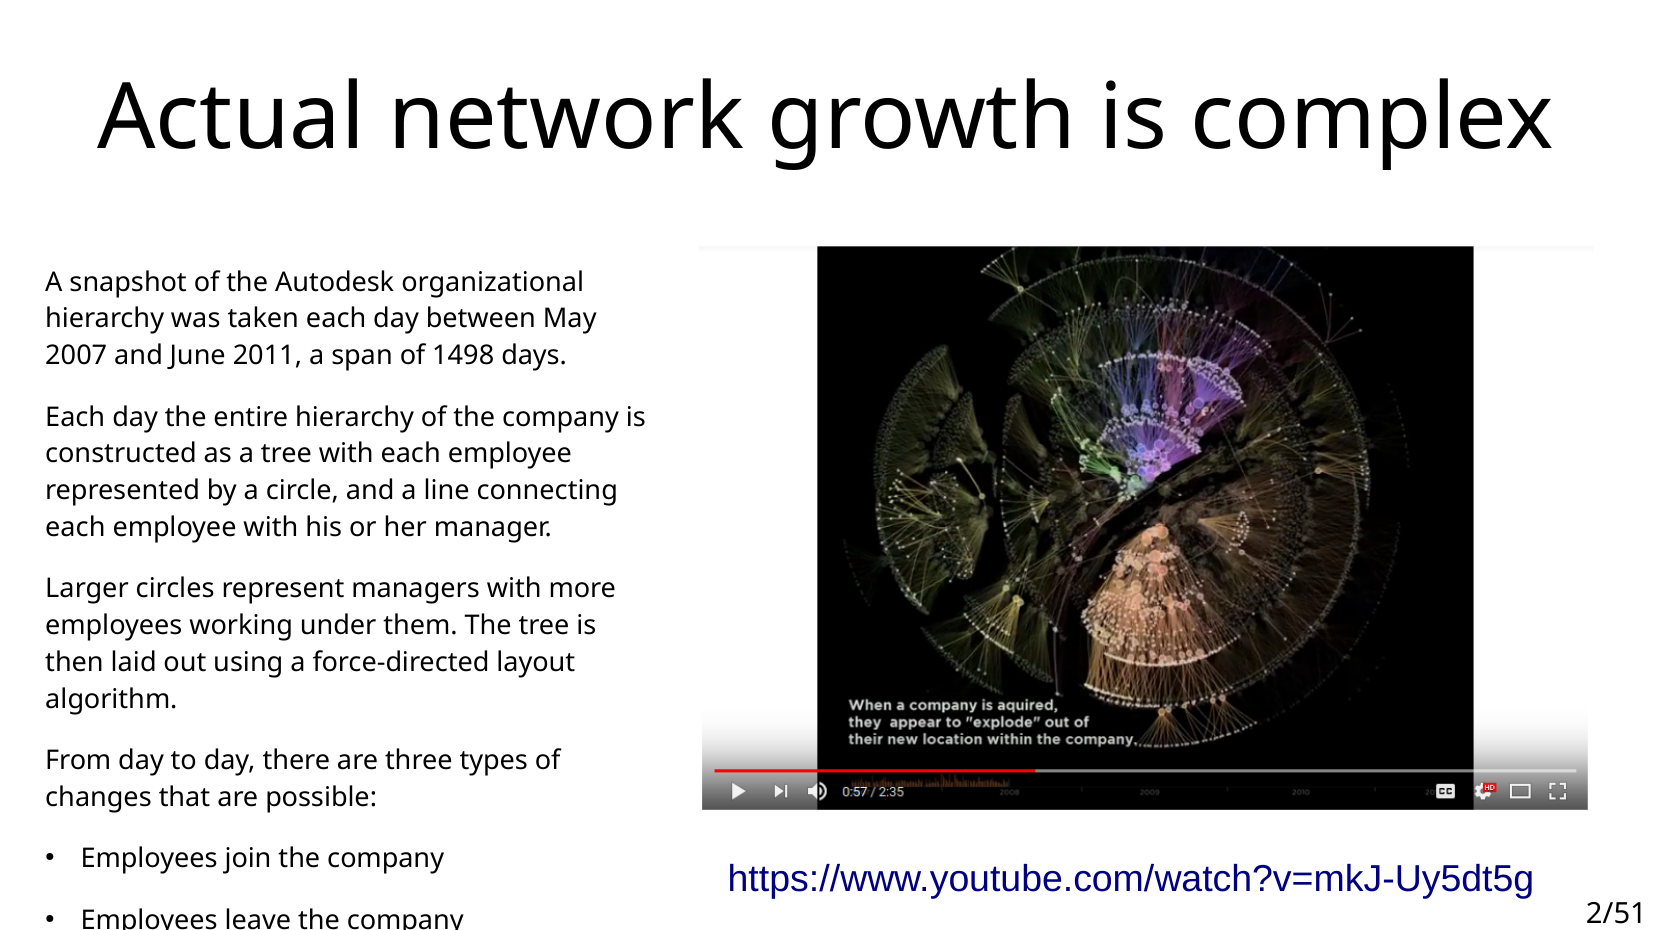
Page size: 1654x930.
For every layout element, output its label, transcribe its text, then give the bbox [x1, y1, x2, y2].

text_box A snapshot of the Autodesk organizational hierarchy was taken each day between May 2007 and June 2011, a span of 1498 days. Each day the entire hierarchy of the company is constructed as a tree with each employee represented by a circle, and a line connecting each employee with his or her manager. Larger circles represent managers with more employees working under them. The tree is then laid out using a force-directed layout algorithm. From day to day, there are three types of changes that are possible: Employees join the company Employees leave the company Employees change managers [30, 255, 676, 880]
text_box https://www.youtube.com/watch?v=mkJ-Uy5dt5g [712, 849, 1550, 907]
title Actual network growth is complex [82, 1, 1571, 225]
picture [699, 237, 1593, 814]
